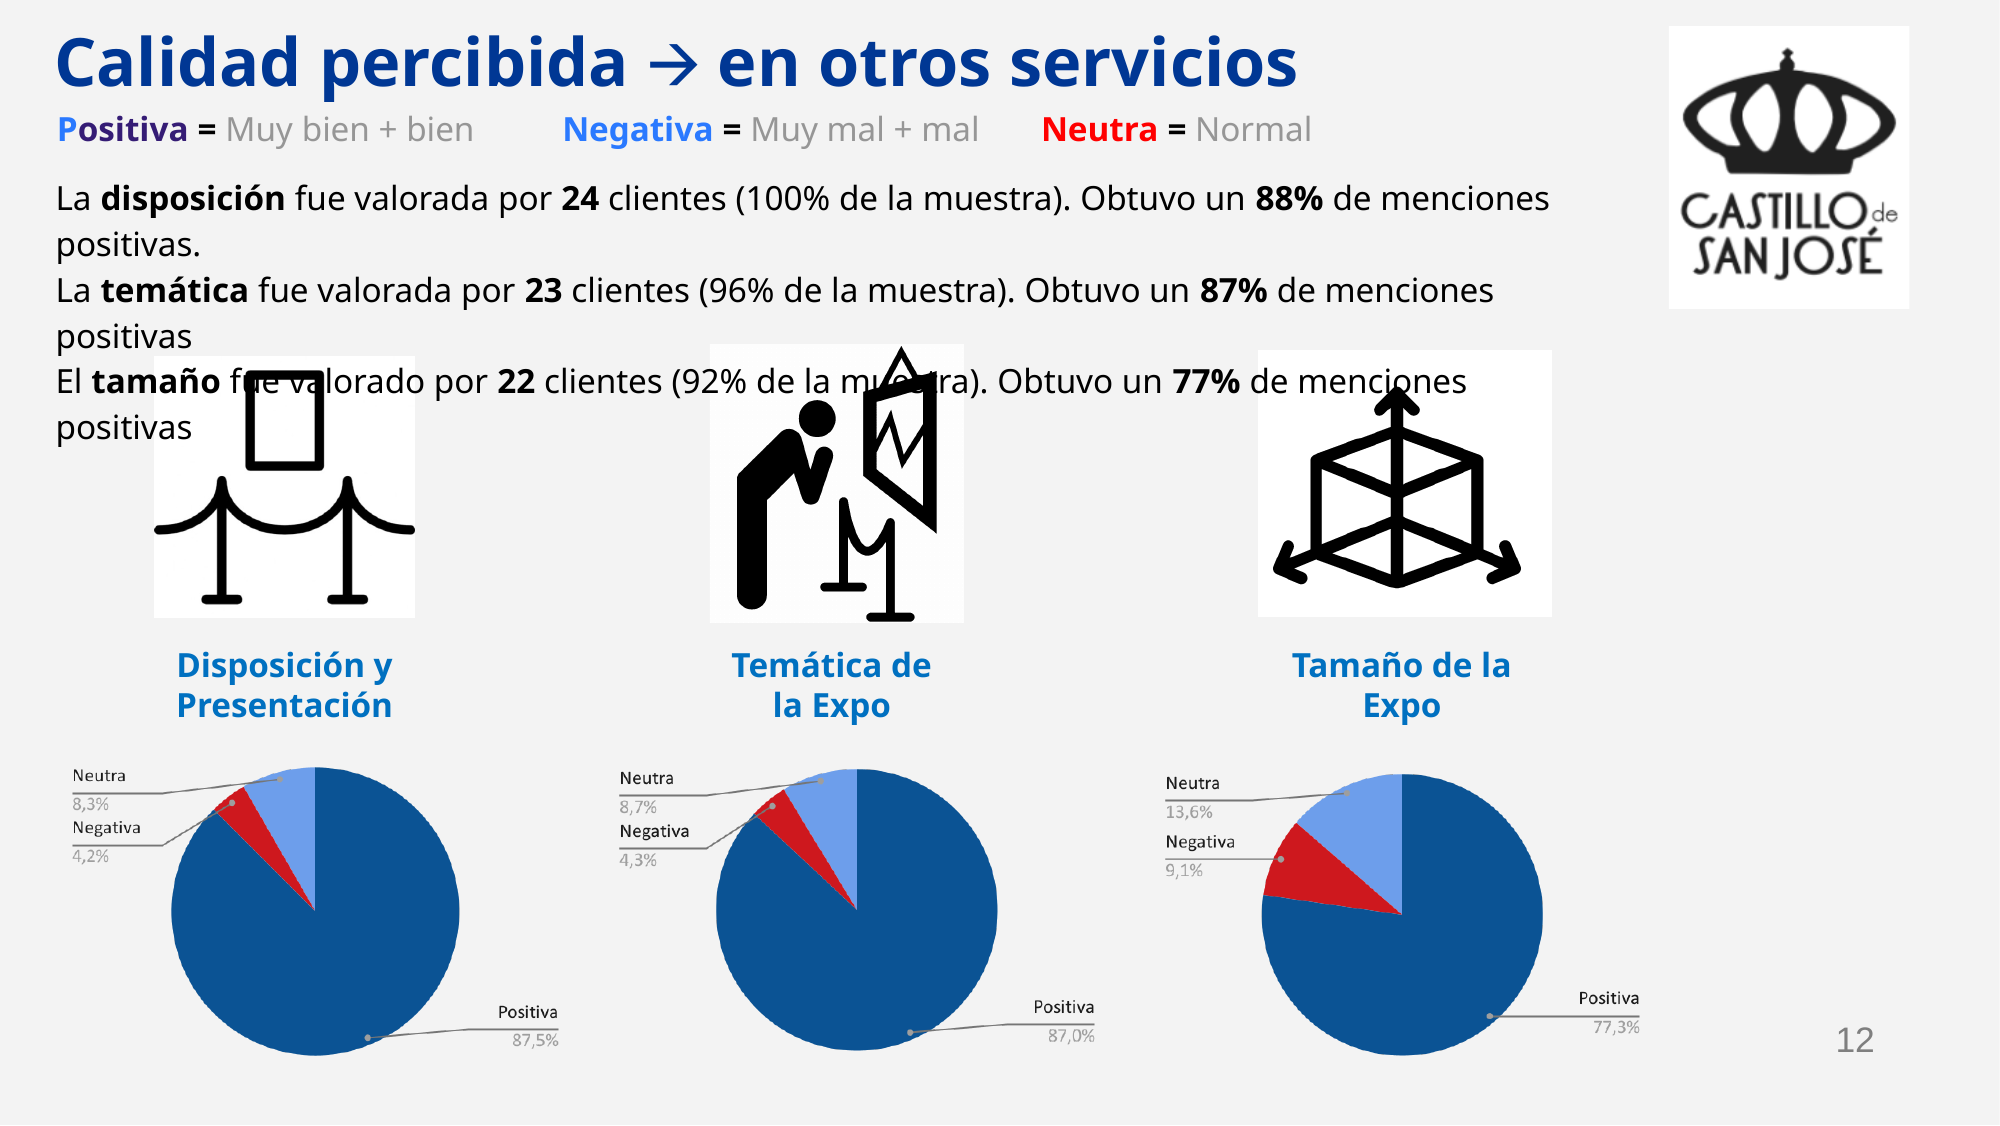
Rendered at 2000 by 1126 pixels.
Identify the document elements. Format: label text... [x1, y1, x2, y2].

text_box Disposición y Presentación [154, 636, 415, 733]
picture [1258, 350, 1552, 617]
picture [1258, 377, 1264, 391]
text_box Temática de la Expo [703, 636, 961, 733]
text_box La disposición fue valorada por 24 clientes (100% de la muestra). Obtuvo un 88% de menciones positivas. La temática fue valorada por 23 clientes (96% de la muestra). Obtuvo un 87% de menciones positivas El tamaño fue valorado por 22 clientes (92% de la muestra). Obtuvo un 77% de menciones positivas [40, 156, 1623, 309]
picture [955, 384, 963, 391]
picture [709, 344, 964, 623]
picture [1149, 758, 1655, 1071]
text_box Tamaño de la Expo [1268, 636, 1536, 733]
picture [410, 377, 415, 391]
picture [603, 753, 1110, 1066]
picture [154, 356, 415, 618]
text_box Positiva = Muy bien + bien Negativa = Muy mal + mal Neutra = Normal [56, 100, 1402, 156]
text_box Calidad percibida 🡪 en otros servicios [54, 0, 1374, 120]
picture [56, 751, 574, 1071]
picture [1668, 26, 1910, 309]
slide_number <number> [1655, 1008, 1894, 1069]
picture [709, 371, 713, 383]
